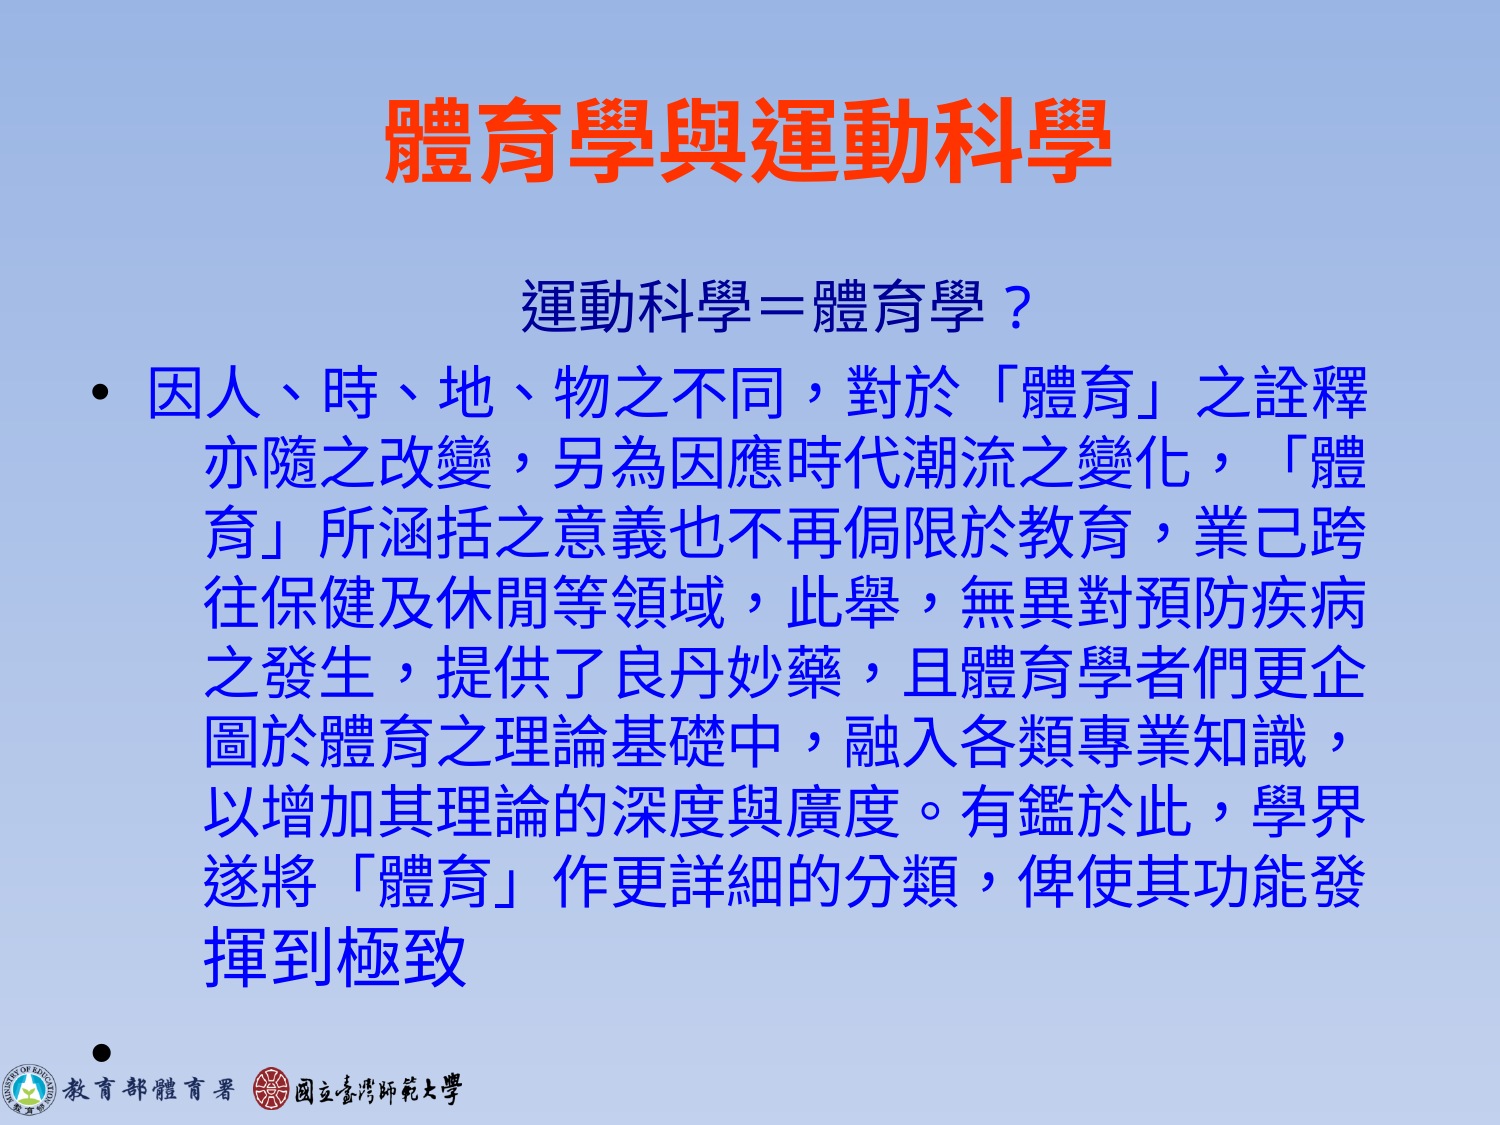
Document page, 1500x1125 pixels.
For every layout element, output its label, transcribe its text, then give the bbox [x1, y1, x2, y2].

title 體育學與運動科學 [75, 45, 1426, 233]
list 運動科學＝體育學? 因人、時、地、物之不同，對於「體育」之詮釋亦隨之改變，另為因應時代潮流之變化，「體育」所涵括之意義也不再侷限於教育，業己跨往保健及休閒等領域，此舉，無異對預防疾病之發生，提供了良丹妙藥，且體育學者們更企圖於體育之理論基礎中，融入各類專業知識，以增加其理論的深度與廣度。有鑑於此，學界遂將「體育」作更詳細的分類，俾使其功能發揮到極致 [75, 262, 1426, 1005]
